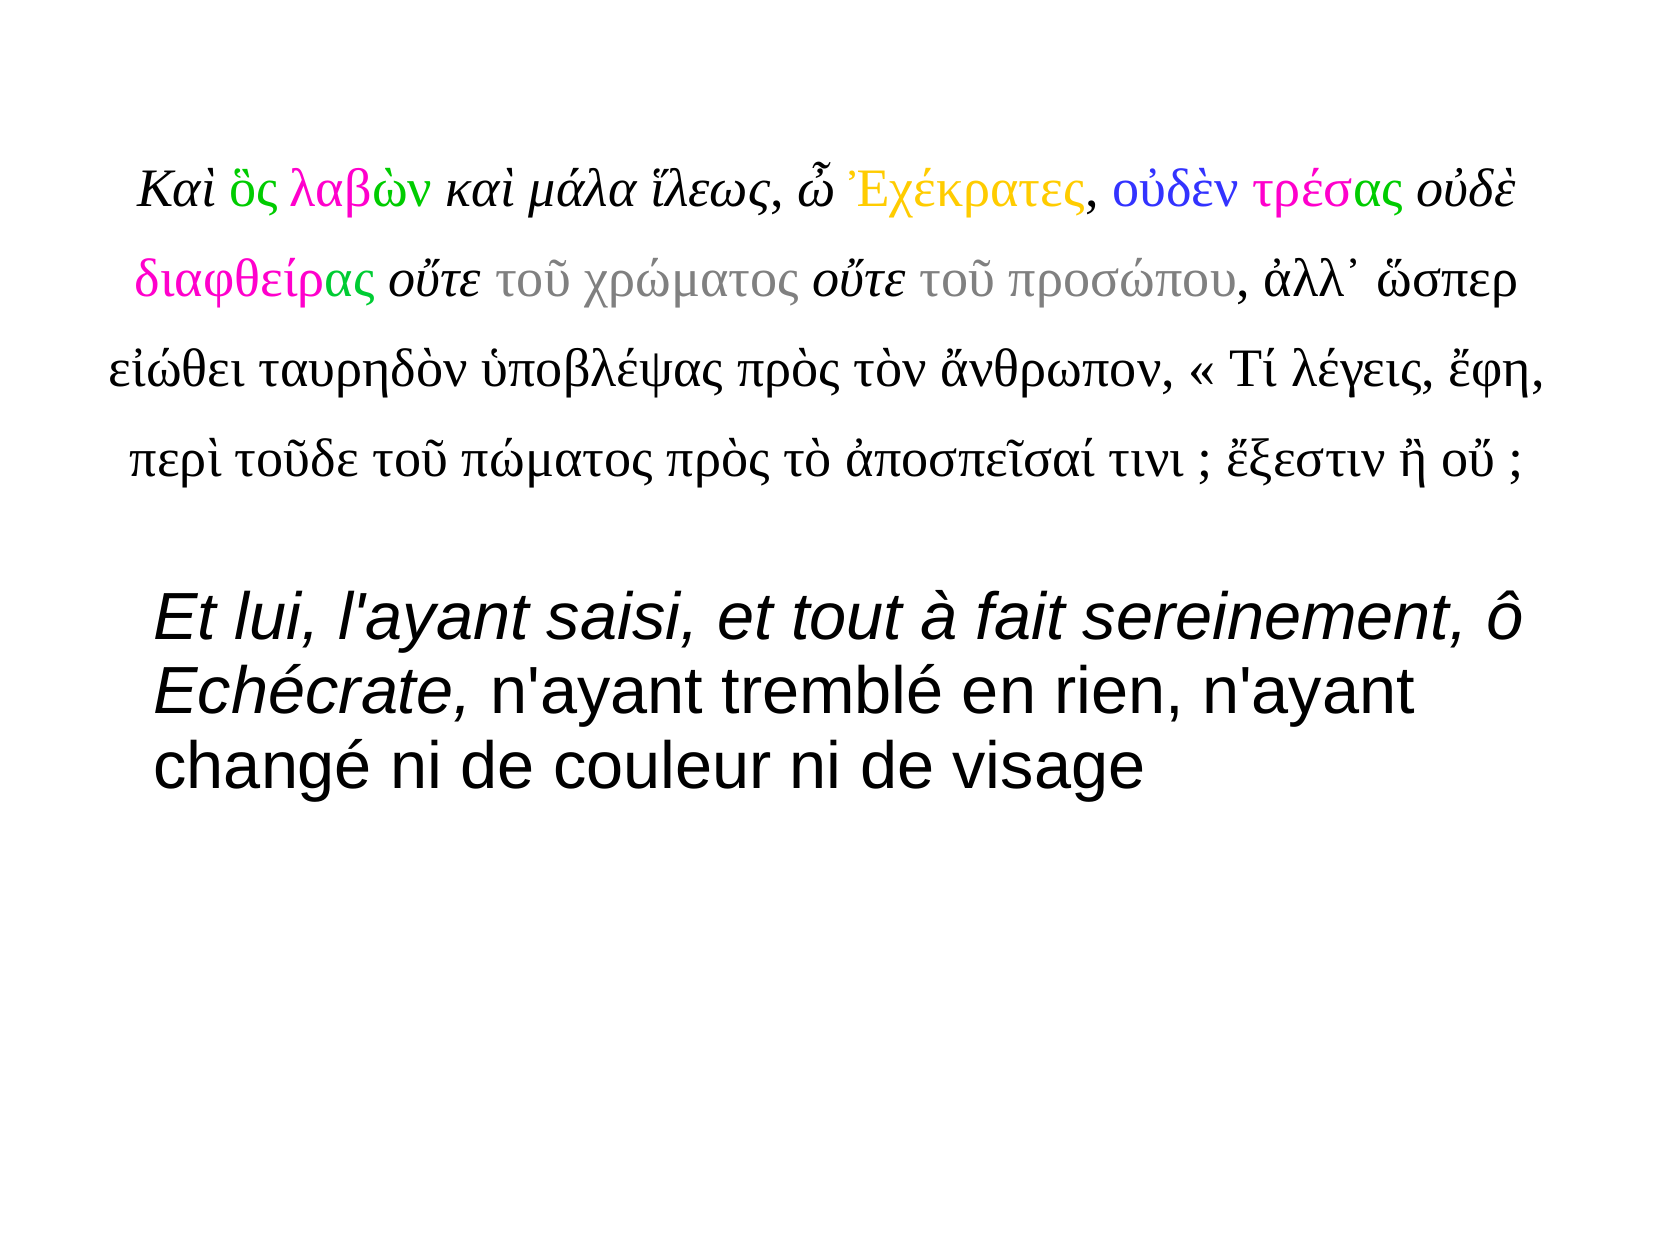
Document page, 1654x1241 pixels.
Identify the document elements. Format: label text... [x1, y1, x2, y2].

title Καὶ ὃς λαβὼν καὶ μάλα ἵλεως, ὦ Ἐχέκρατες, οὐδὲν τρέσας οὐδὲ διαφθείρας οὔτε τοῦ χρώματος οὔτε τοῦ προσώπου, ἀλλ᾽ ὥσπερ εἰώθει ταυρηδὸν ὑποβλέψας πρὸς τὸν ἄνθρωπον, « Τί λέγεις, ἔφη, περὶ τοῦδε τοῦ πώματος πρὸς τὸ ἀποσπεῖσαί τινι ; ἔξεστιν ἢ οὔ ; [82, 49, 1571, 567]
list Et lui, l'ayant saisi, et tout à fait sereinement, ô Echécrate, n'ayant tremblé en rien, n'ayant changé ni de couleur ni de visage [82, 578, 1571, 1109]
